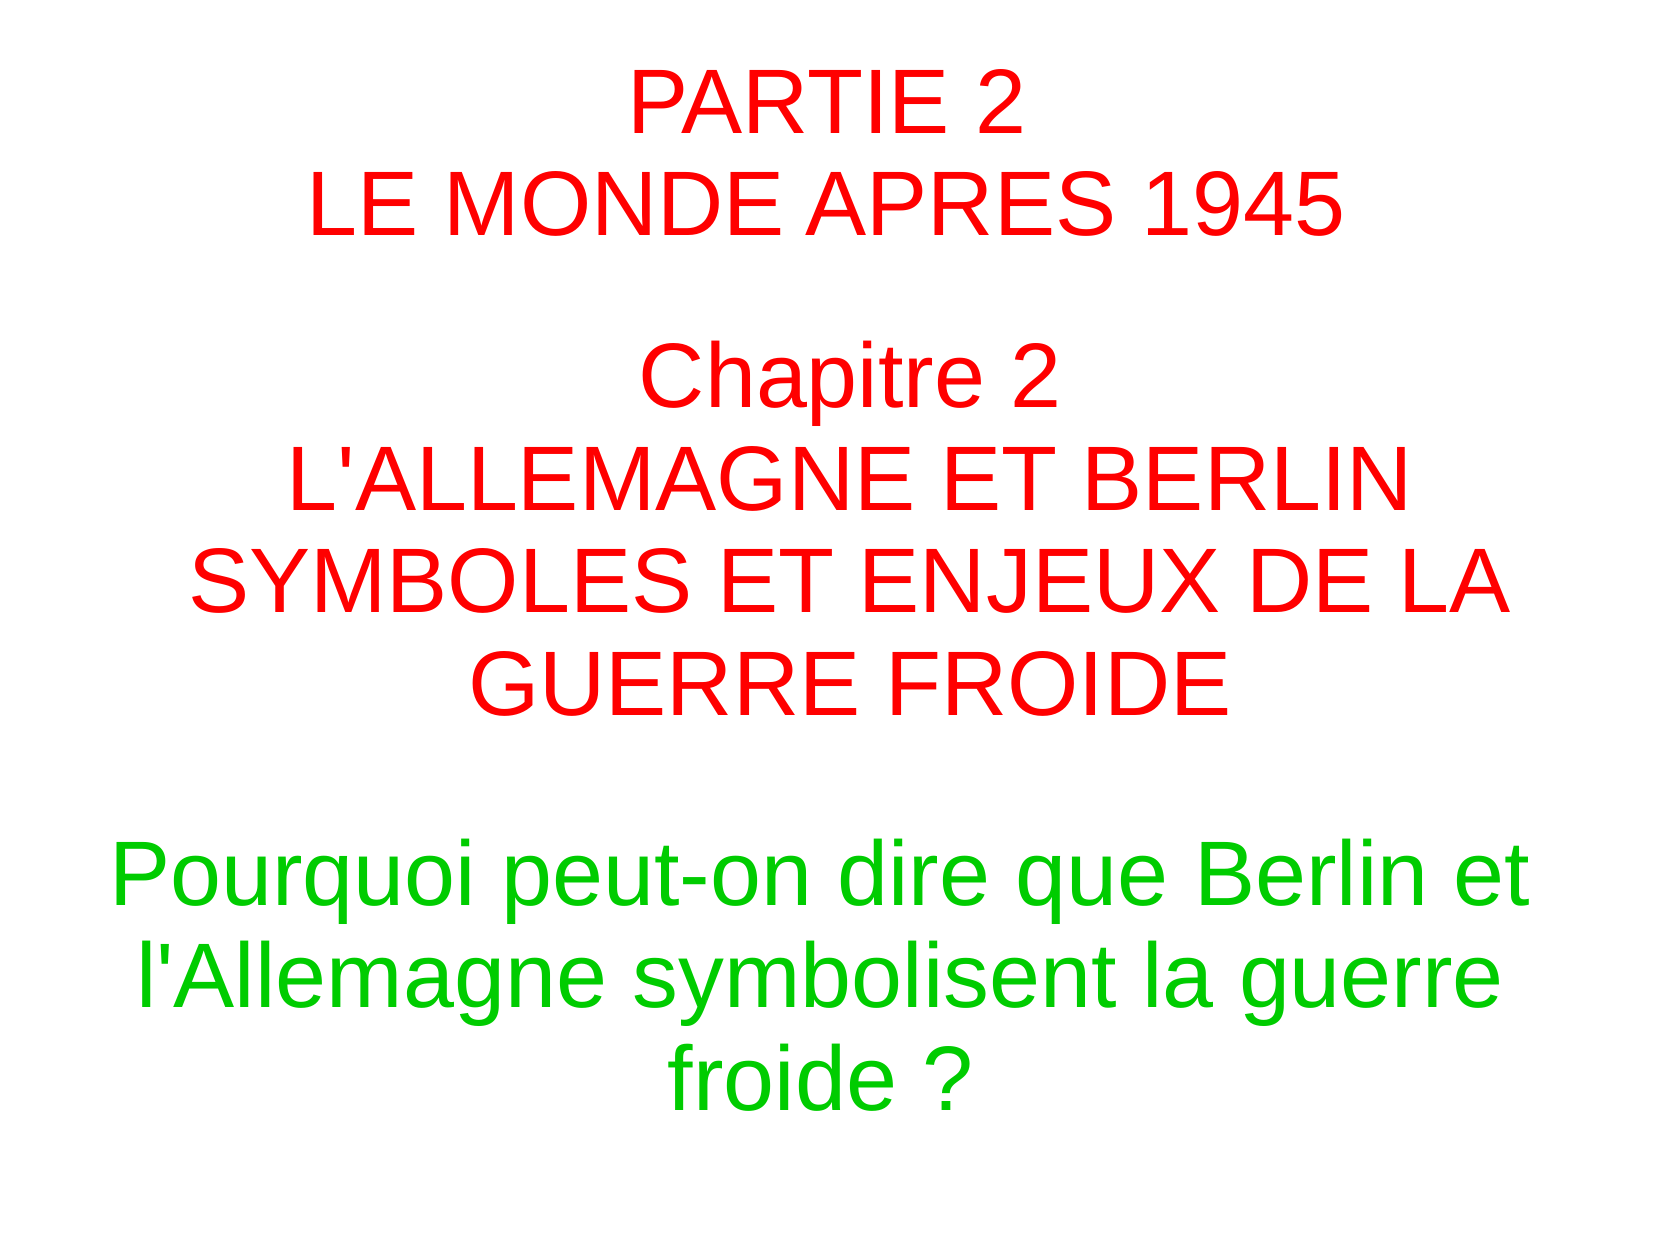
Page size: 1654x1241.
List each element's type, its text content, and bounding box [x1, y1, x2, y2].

title Chapitre 2 L'ALLEMAGNE ET BERLIN SYMBOLES ET ENJEUX DE LA GUERRE FROIDE [76, 324, 1625, 736]
title PARTIE 2 LE MONDE APRES 1945 [82, 49, 1571, 257]
title Pourquoi peut-on dire que Berlin et l'Allemagne symbolisent la guerre froide ? [47, 822, 1595, 1130]
